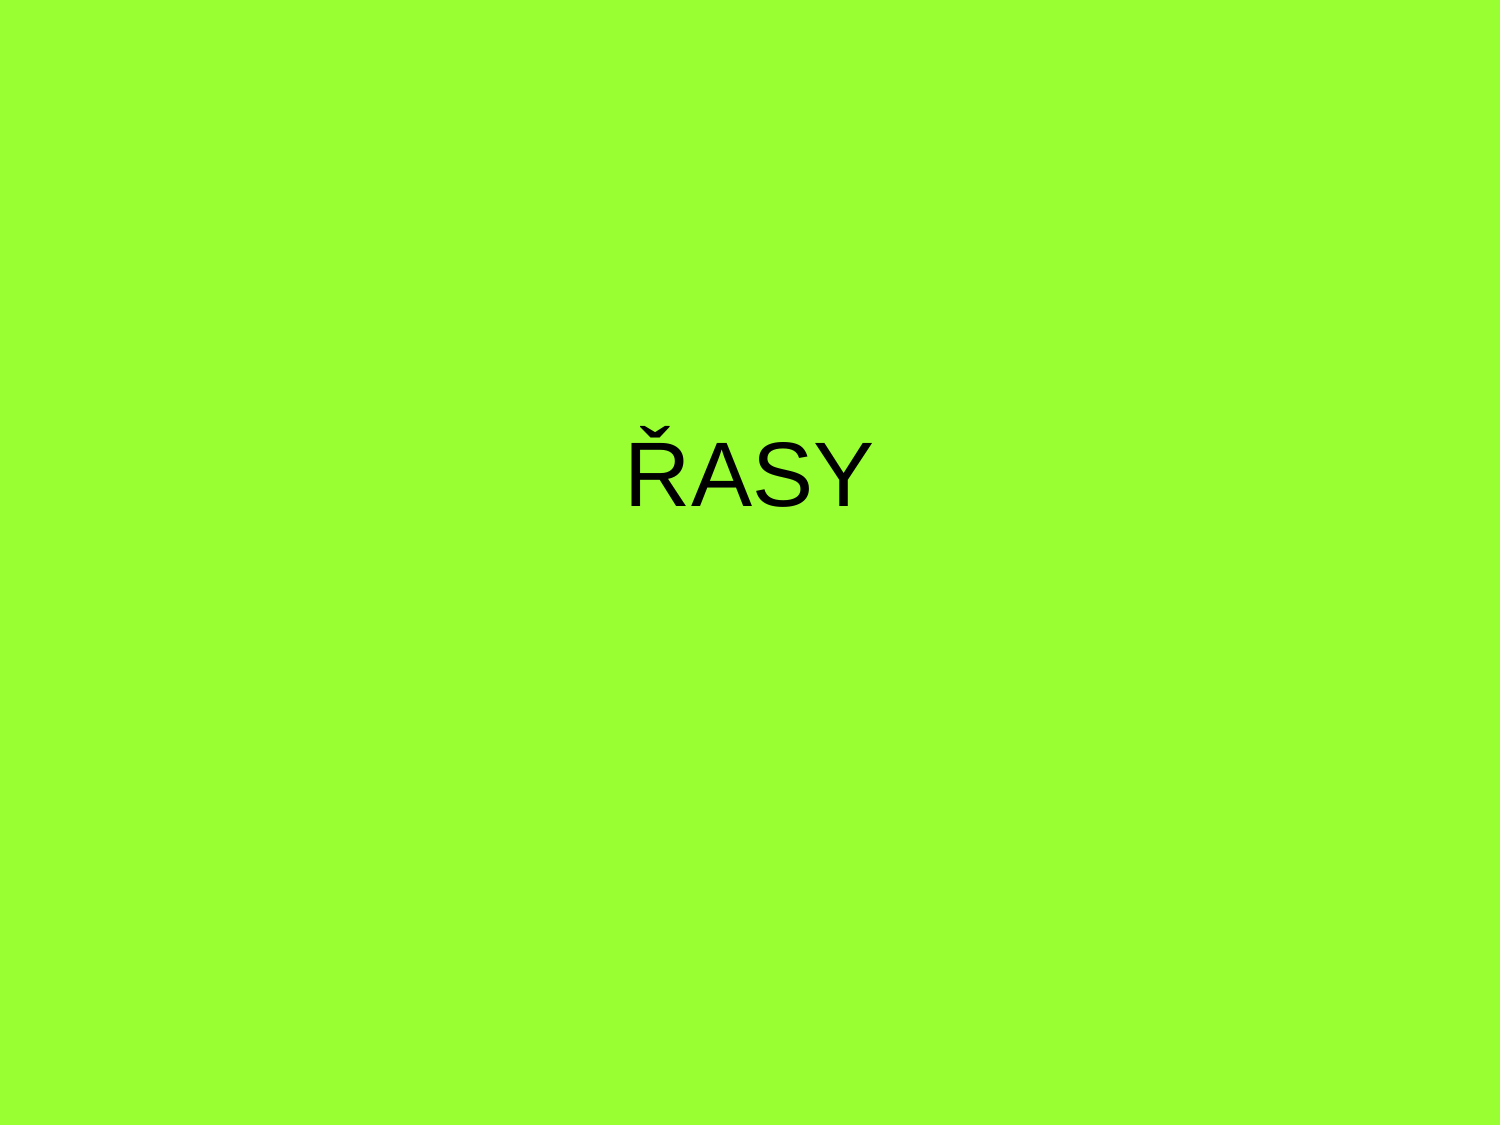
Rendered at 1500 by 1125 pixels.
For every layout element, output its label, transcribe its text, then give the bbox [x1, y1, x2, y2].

title ŘASY [112, 349, 1388, 591]
